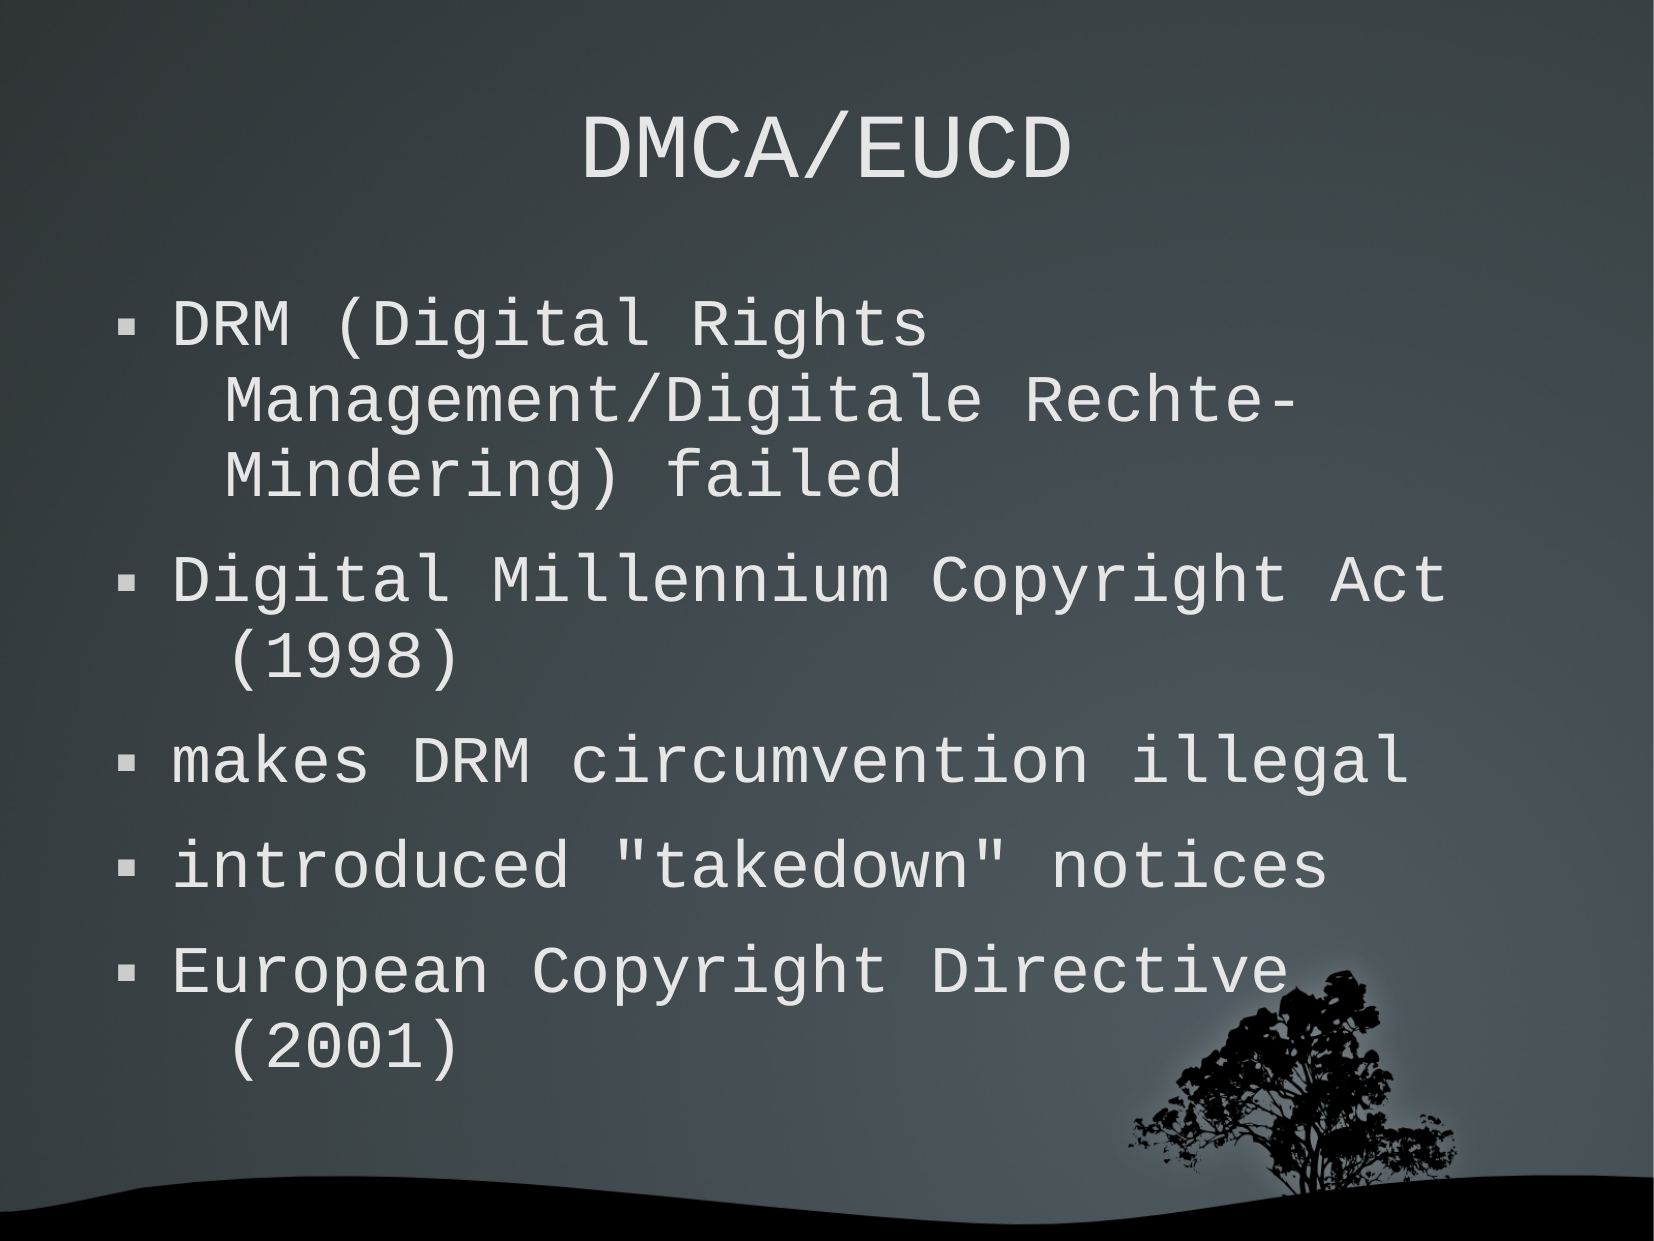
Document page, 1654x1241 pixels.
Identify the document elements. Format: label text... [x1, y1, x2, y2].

title DMCA/EUCD [82, 56, 1571, 250]
picture [0, 0, 1654, 1241]
list DRM (Digital Rights Management/Digitale Rechte-Mindering) failed Digital Millennium Copyright Act (1998) makes DRM circumvention illegal introduced "takedown" notices European Copyright Directive (2001) [82, 290, 1571, 1094]
